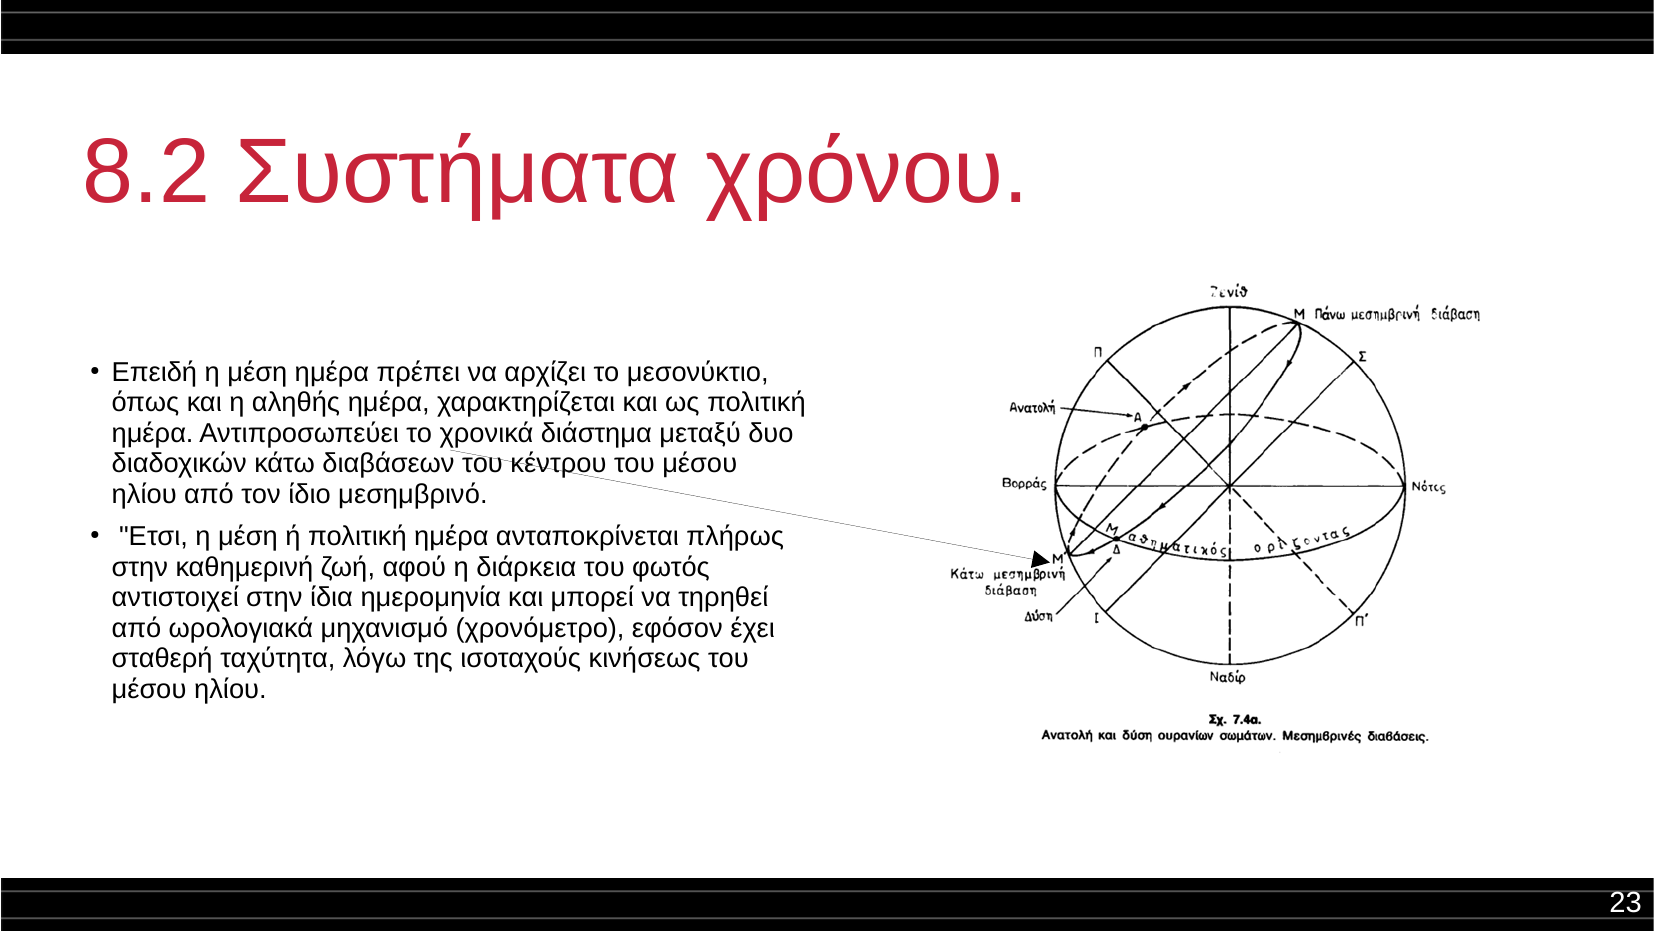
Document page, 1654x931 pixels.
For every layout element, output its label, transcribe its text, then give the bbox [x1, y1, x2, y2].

picture [1, 878, 1654, 931]
list Επειδή η μέση ημέρα πρέπει να αρχίζει το μεσονύκτιο, όπως και η αληθής ημέρα, χαρακτηρίζεται και ως πολιτική ημέρα. Αντιπροσωπεύει το χρονικά διάστημα μεταξύ δυο διαδοχικών κάτω διαβάσεων του κέντρου του μέσου ηλίου από τον ίδιο μεσημβρινό. "Ετσι, η μέση ή πολιτική ημέρα ανταποκρίνεται πλήρως στην καθημερινή ζωή, αφού η διάρκεια του φωτός αντιστοιχεί στην ίδια ημερομηνία και μπορεί να τηρηθεί από ωρολογιακά μηχανισμό (χρονόμετρο), εφόσον έχει σταθερή ταχύτητα, λόγω της ισοταχούς κινήσεως του μέσου ηλίου. [82, 271, 809, 758]
title 8.2 Συστήματα χρόνου. [82, 92, 1571, 249]
picture [1, 0, 1654, 54]
picture [928, 271, 1488, 757]
